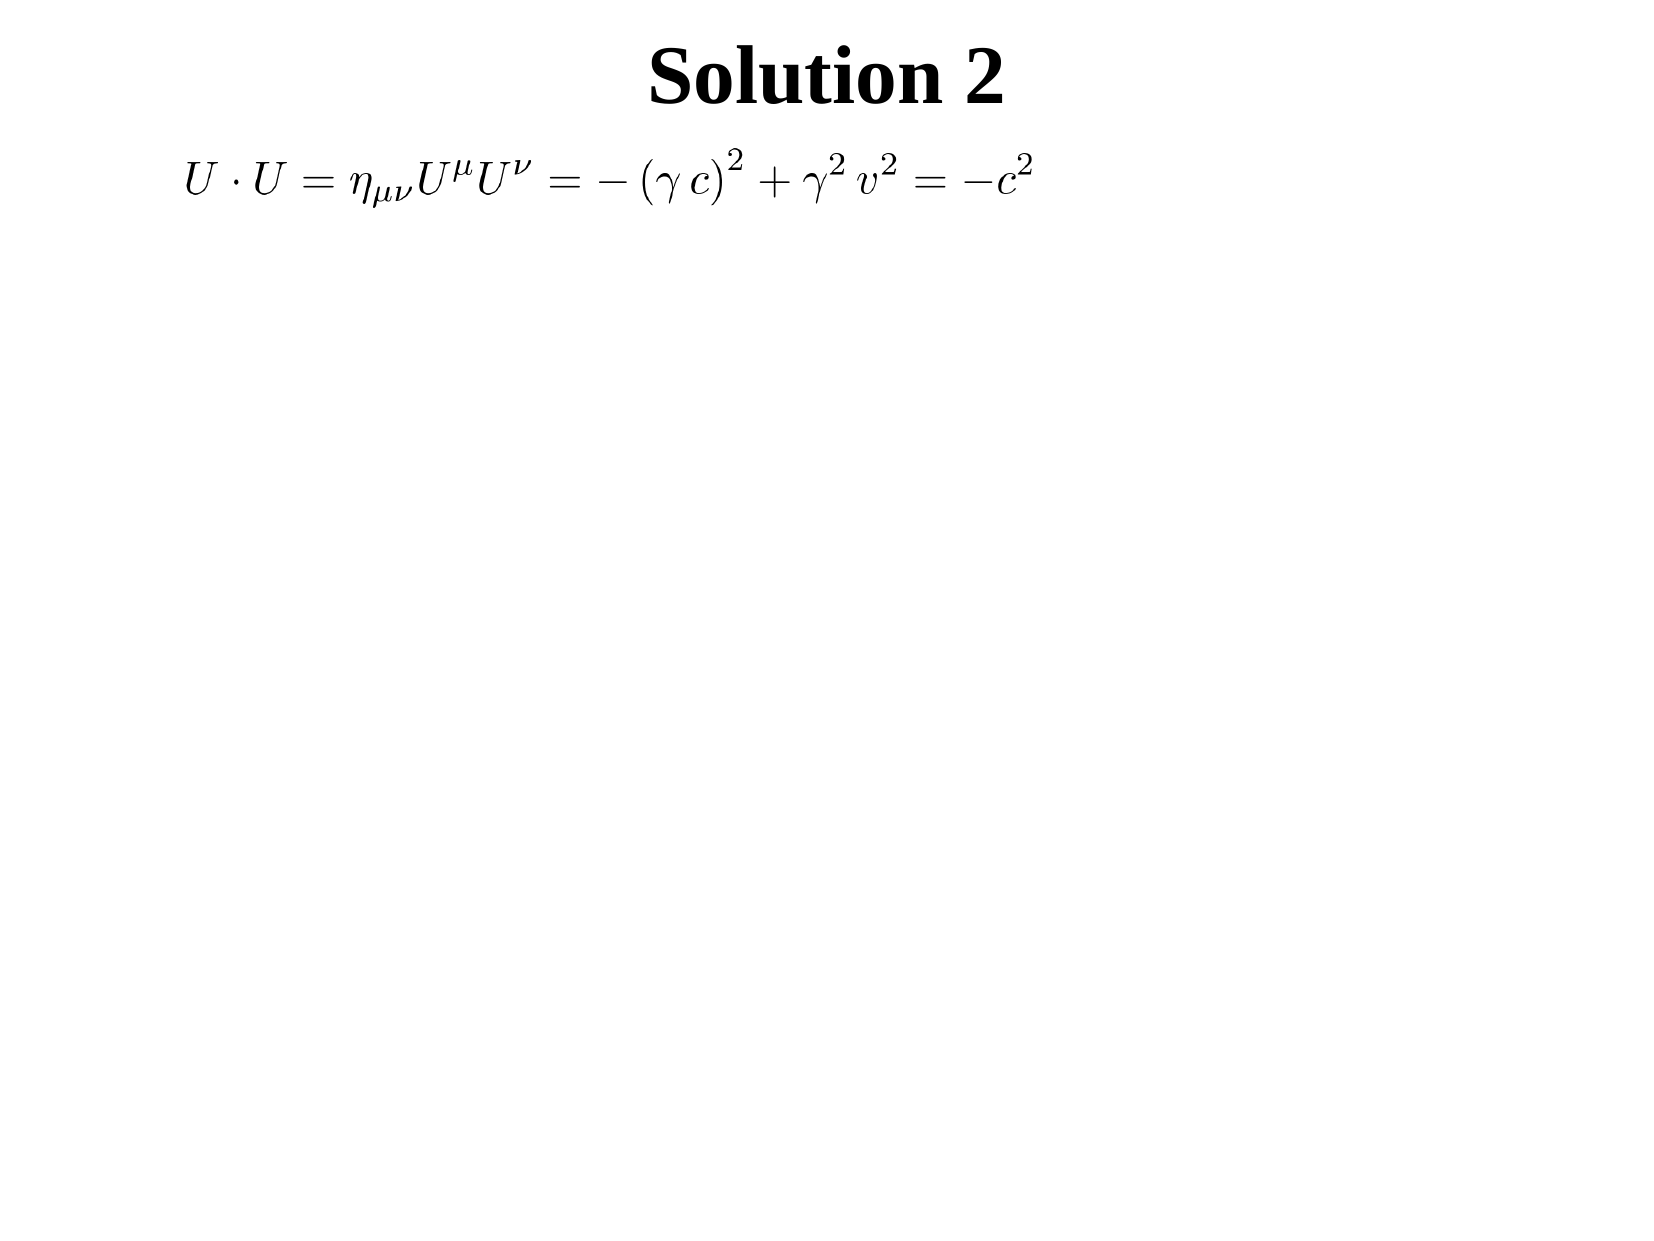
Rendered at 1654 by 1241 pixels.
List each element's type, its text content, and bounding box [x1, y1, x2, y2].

picture [186, 148, 1032, 208]
title Solution 2 [82, 25, 1571, 115]
